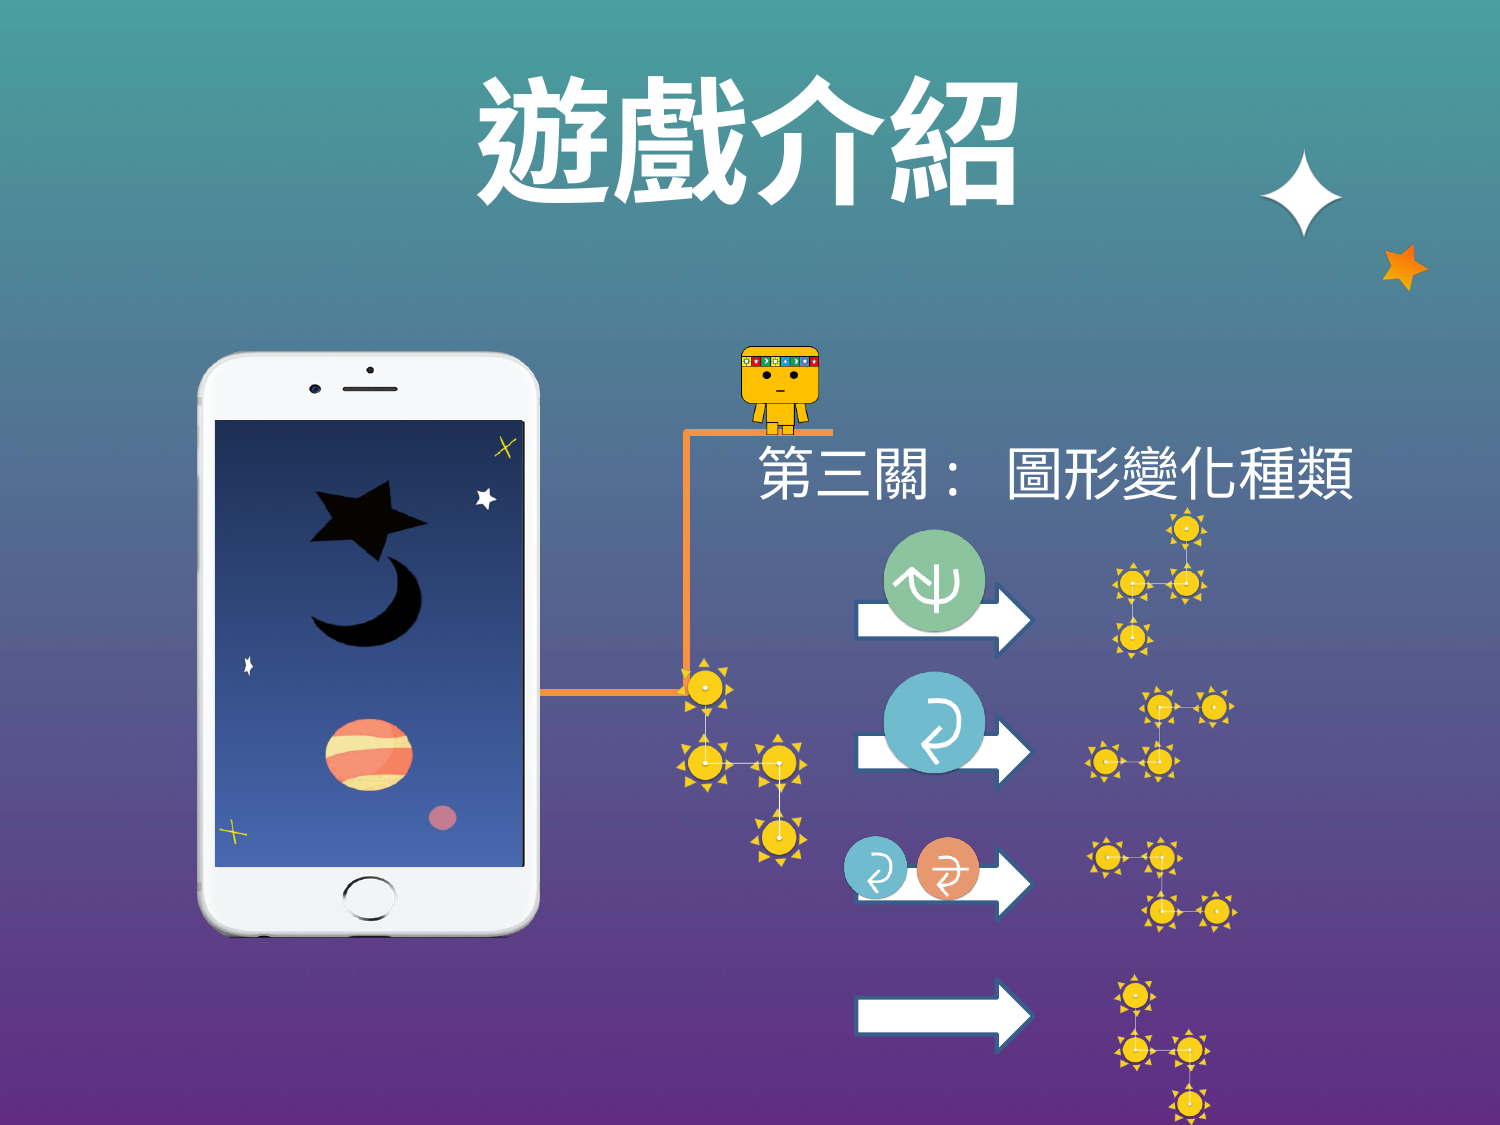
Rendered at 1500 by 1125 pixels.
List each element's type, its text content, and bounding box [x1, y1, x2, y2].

picture [0, 0, 1500, 1125]
text_box 第三關: 圖形變化種類 [741, 430, 1403, 516]
text_box [987, 715, 1034, 789]
title 遊戲介紹 [75, 45, 1426, 233]
text_box [856, 979, 1034, 1053]
text_box [856, 583, 1034, 657]
text_box [856, 733, 881, 771]
text_box [856, 847, 1034, 921]
